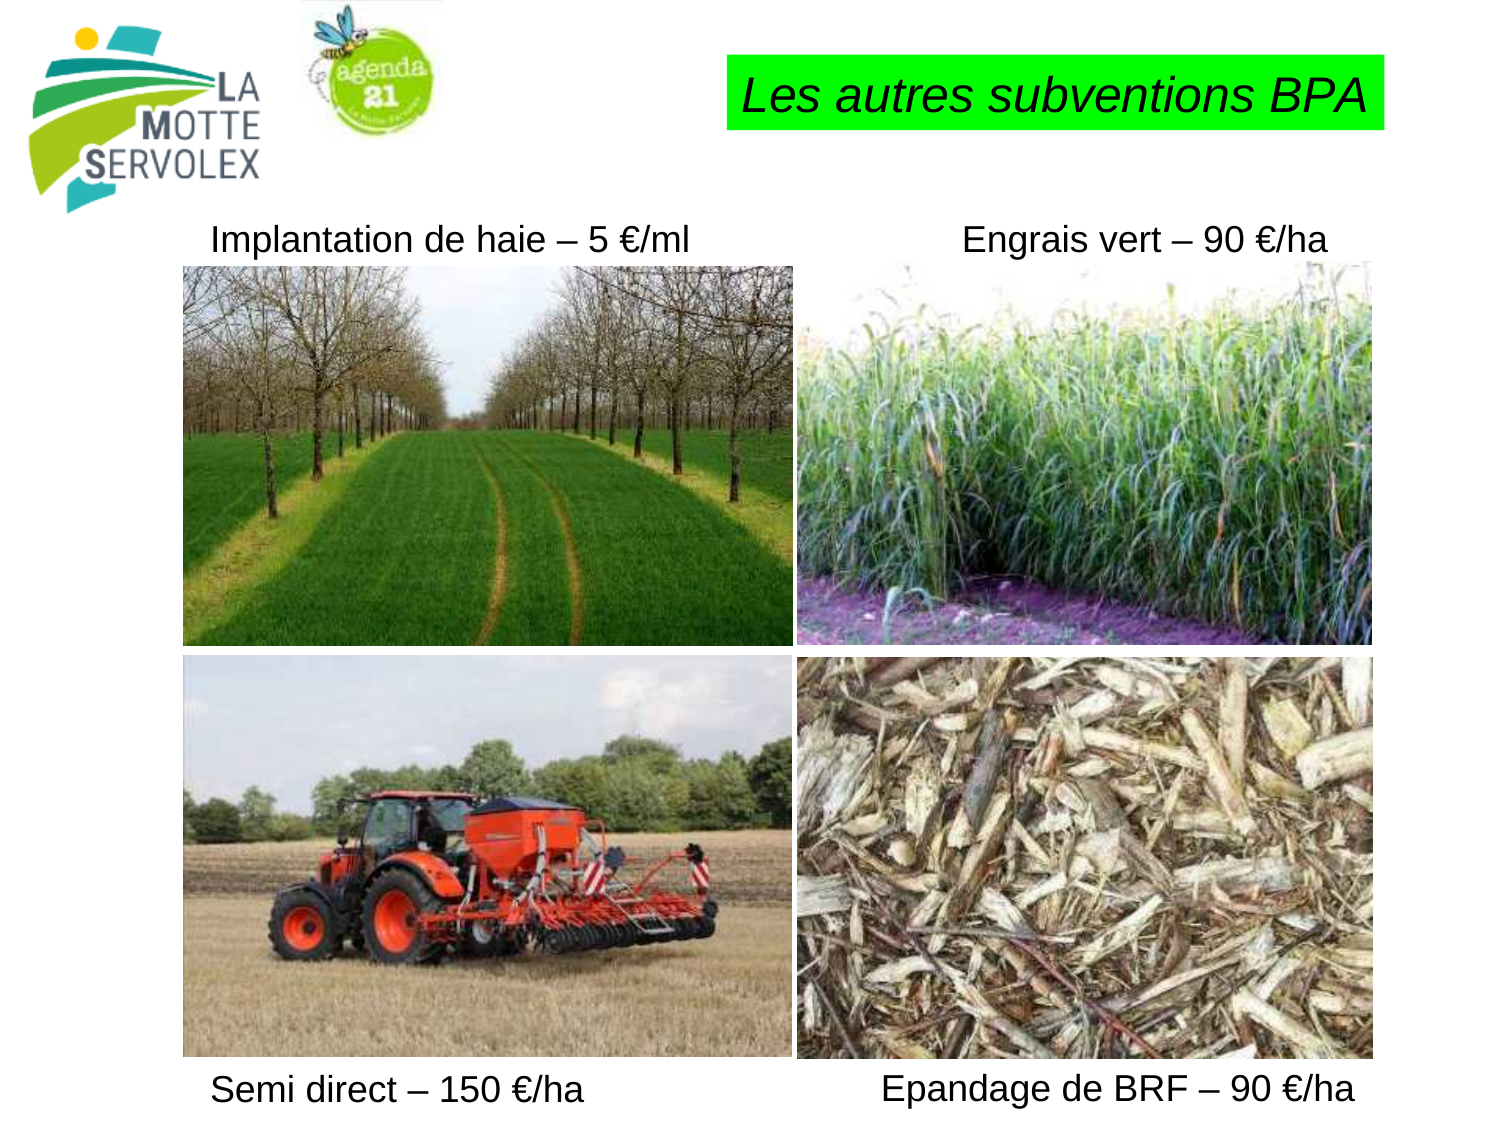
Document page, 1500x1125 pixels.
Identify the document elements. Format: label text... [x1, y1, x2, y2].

text_box Epandage de BRF – 90 €/ha [865, 1056, 1370, 1117]
picture [11, 8, 278, 232]
text_box Engrais vert – 90 €/ha [947, 206, 1344, 268]
text_box Les autres subventions BPA [726, 54, 1385, 131]
text_box Implantation de haie – 5 €/ml [195, 206, 706, 268]
picture [301, 0, 443, 142]
picture [183, 0, 1500, 1125]
text_box Semi direct – 150 €/ha [195, 1057, 600, 1118]
